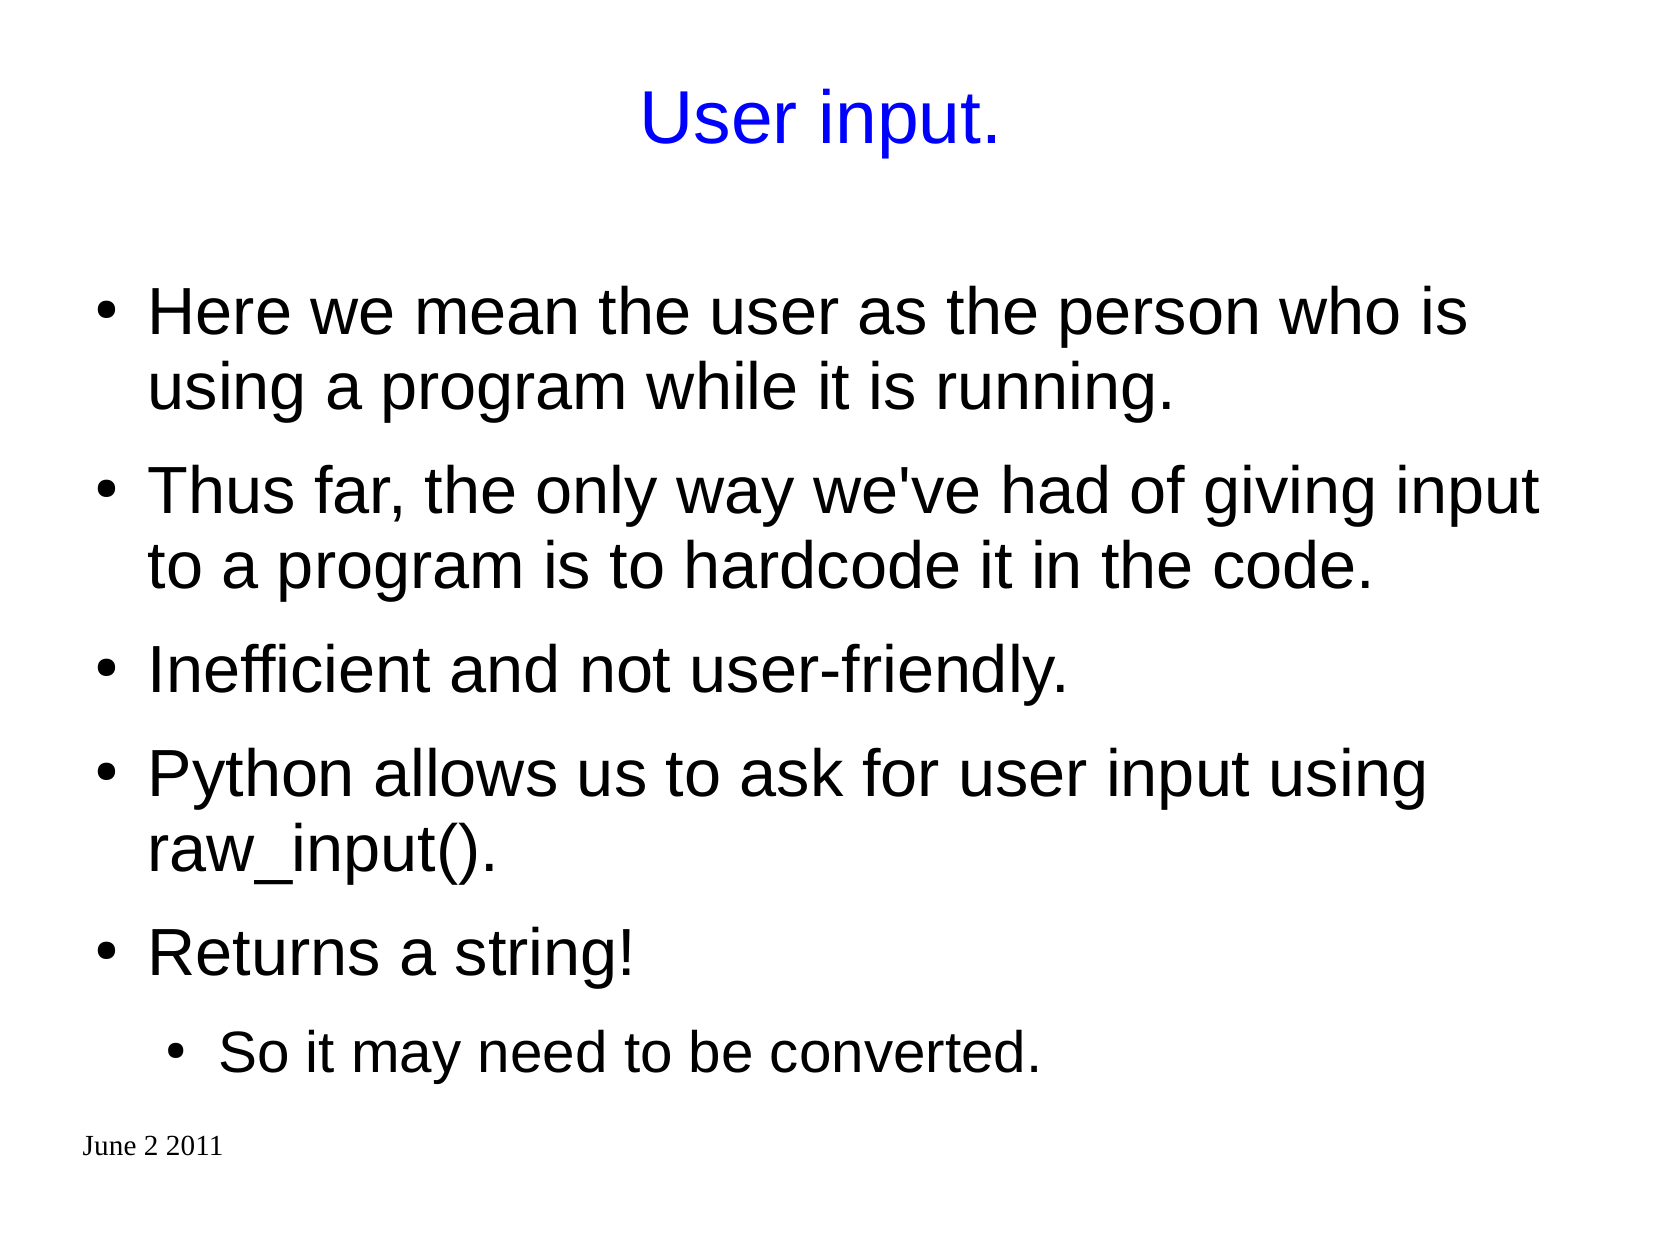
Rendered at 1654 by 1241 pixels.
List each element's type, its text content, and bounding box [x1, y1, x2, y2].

list Here we mean the user as the person who is using a program while it is running. Thus far, the only way we've had of giving input to a program is to hardcode it in the code. Inefficient and not user-friendly. Python allows us to ask for user input using raw_input(). Returns a string! So it may need to be converted. [76, 274, 1565, 1093]
title User input. [76, 58, 1565, 178]
